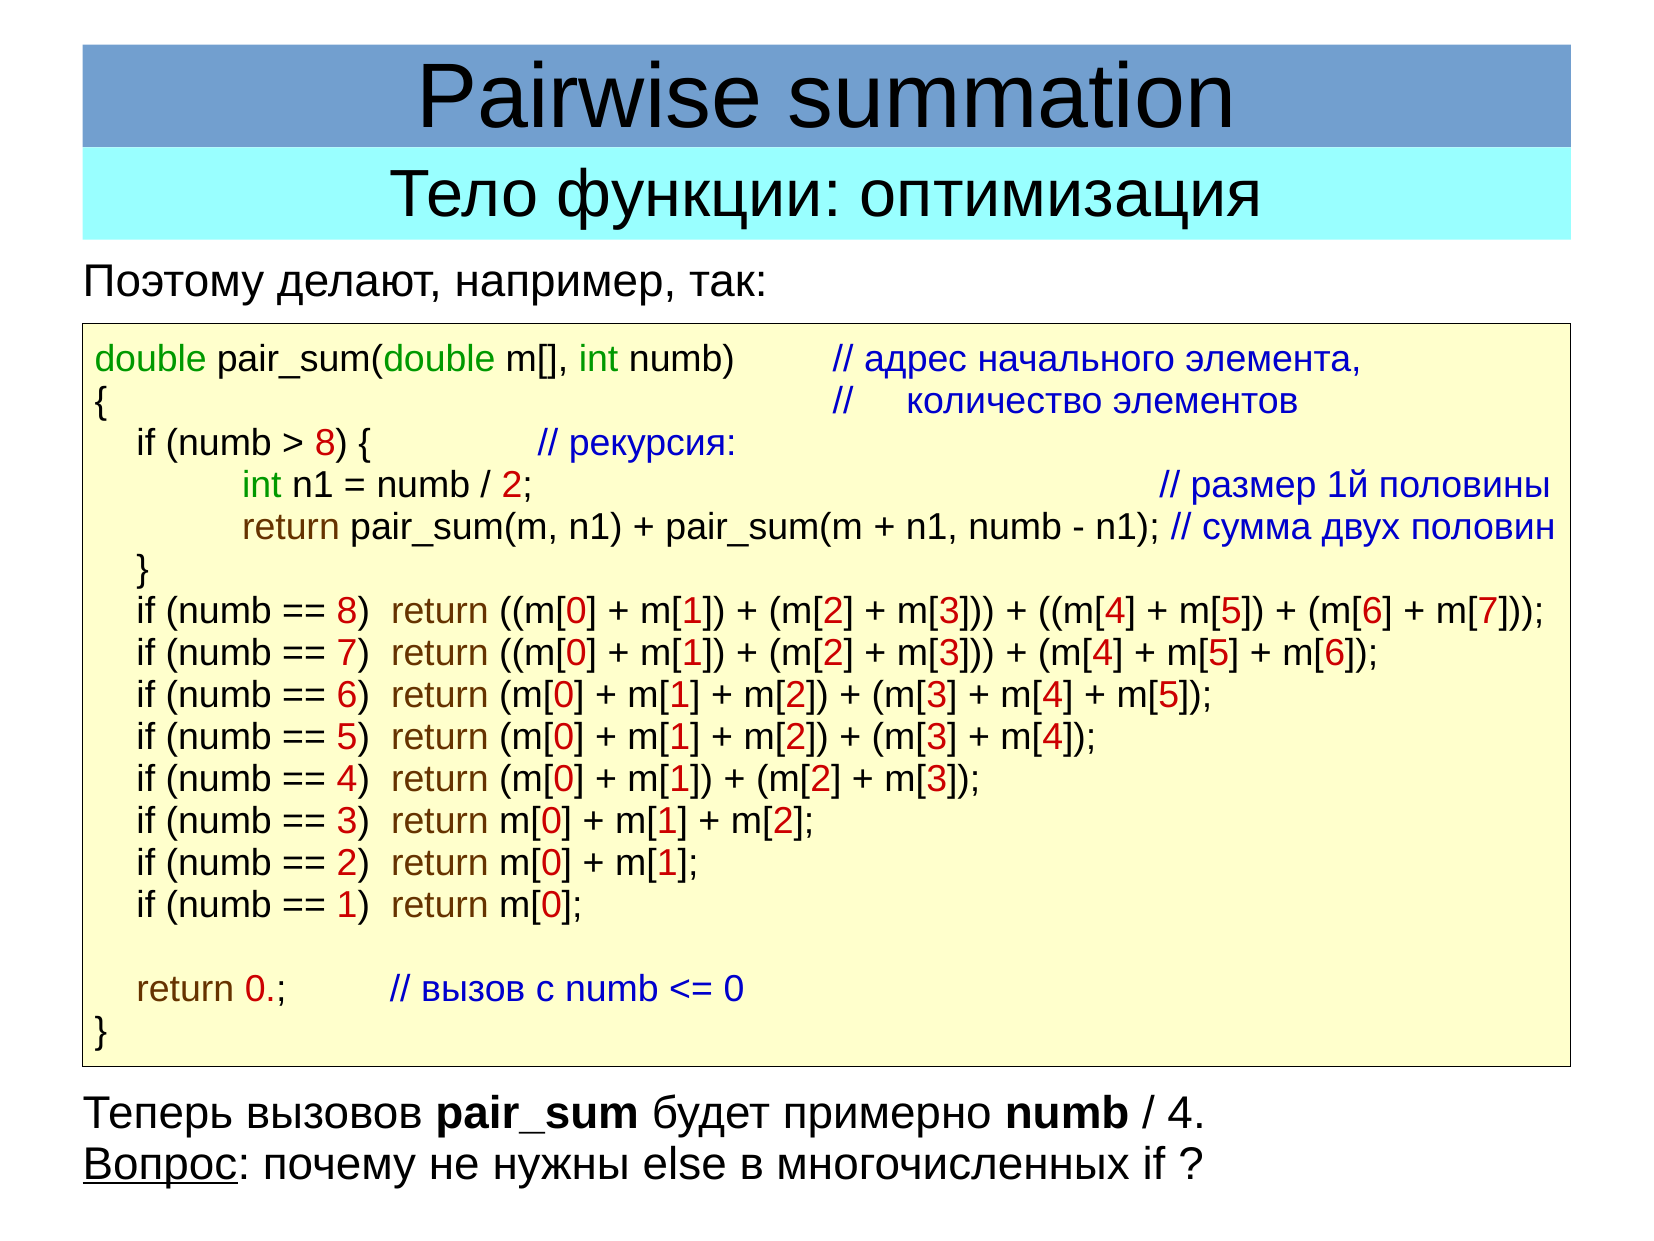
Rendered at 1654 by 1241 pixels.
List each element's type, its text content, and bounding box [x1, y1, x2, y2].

title Pairwise summation [82, 44, 1571, 147]
subtitle Теперь вызовов pair_sum будет примерно numb / 4. Вопрос: почему не нужны else в многочисленных if ? [82, 1086, 1571, 1190]
title Тело функции: оптимизация [82, 147, 1571, 240]
text_box double pair_sum(double m[], int numb) // адрес начального элемента, { // количество элементов if (numb > 8) { // рекурсия: int n1 = numb / 2; // размер 1й половины return pair_sum(m, n1) + pair_sum(m + n1, numb - n1); // сумма двух половин } if (numb == 8) return ((m[0] + m[1]) + (m[2] + m[3])) + ((m[4] + m[5]) + (m[6] + m[7])); if (numb == 7) return ((m[0] + m[1]) + (m[2] + m[3])) + (m[4] + m[5] + m[6]); if (numb == 6) return (m[0] + m[1] + m[2]) + (m[3] + m[4] + m[5]); if (numb == 5) return (m[0] + m[1] + m[2]) + (m[3] + m[4]); if (numb == 4) return (m[0] + m[1]) + (m[2] + m[3]); if (numb == 3) return m[0] + m[1] + m[2]; if (numb == 2) return m[0] + m[1]; if (numb == 1) return m[0]; return 0.; // вызов с numb <= 0 } [82, 323, 1571, 1067]
text_box Поэтому делают, например, так: [82, 255, 1571, 307]
